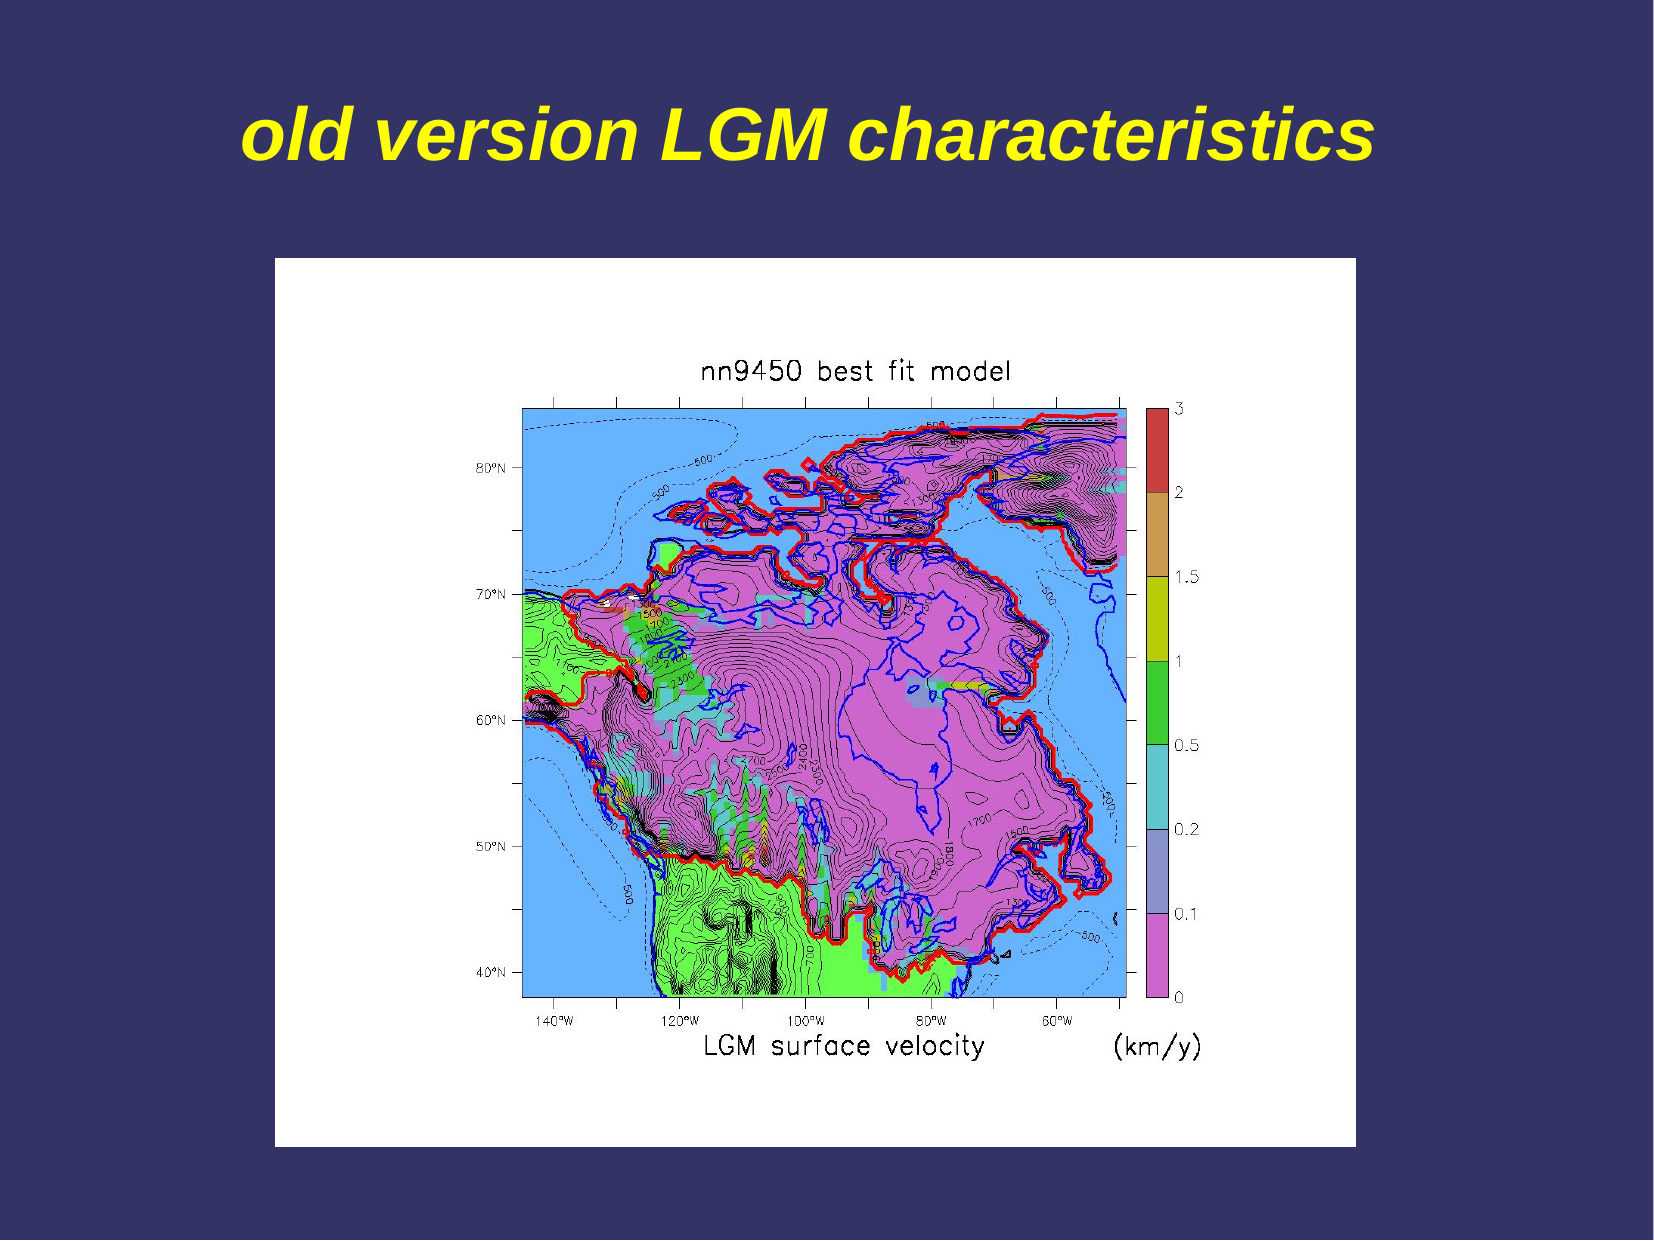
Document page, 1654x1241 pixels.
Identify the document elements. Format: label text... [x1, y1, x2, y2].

title old version LGM characteristics [103, 49, 1516, 224]
picture [275, 258, 1356, 1147]
